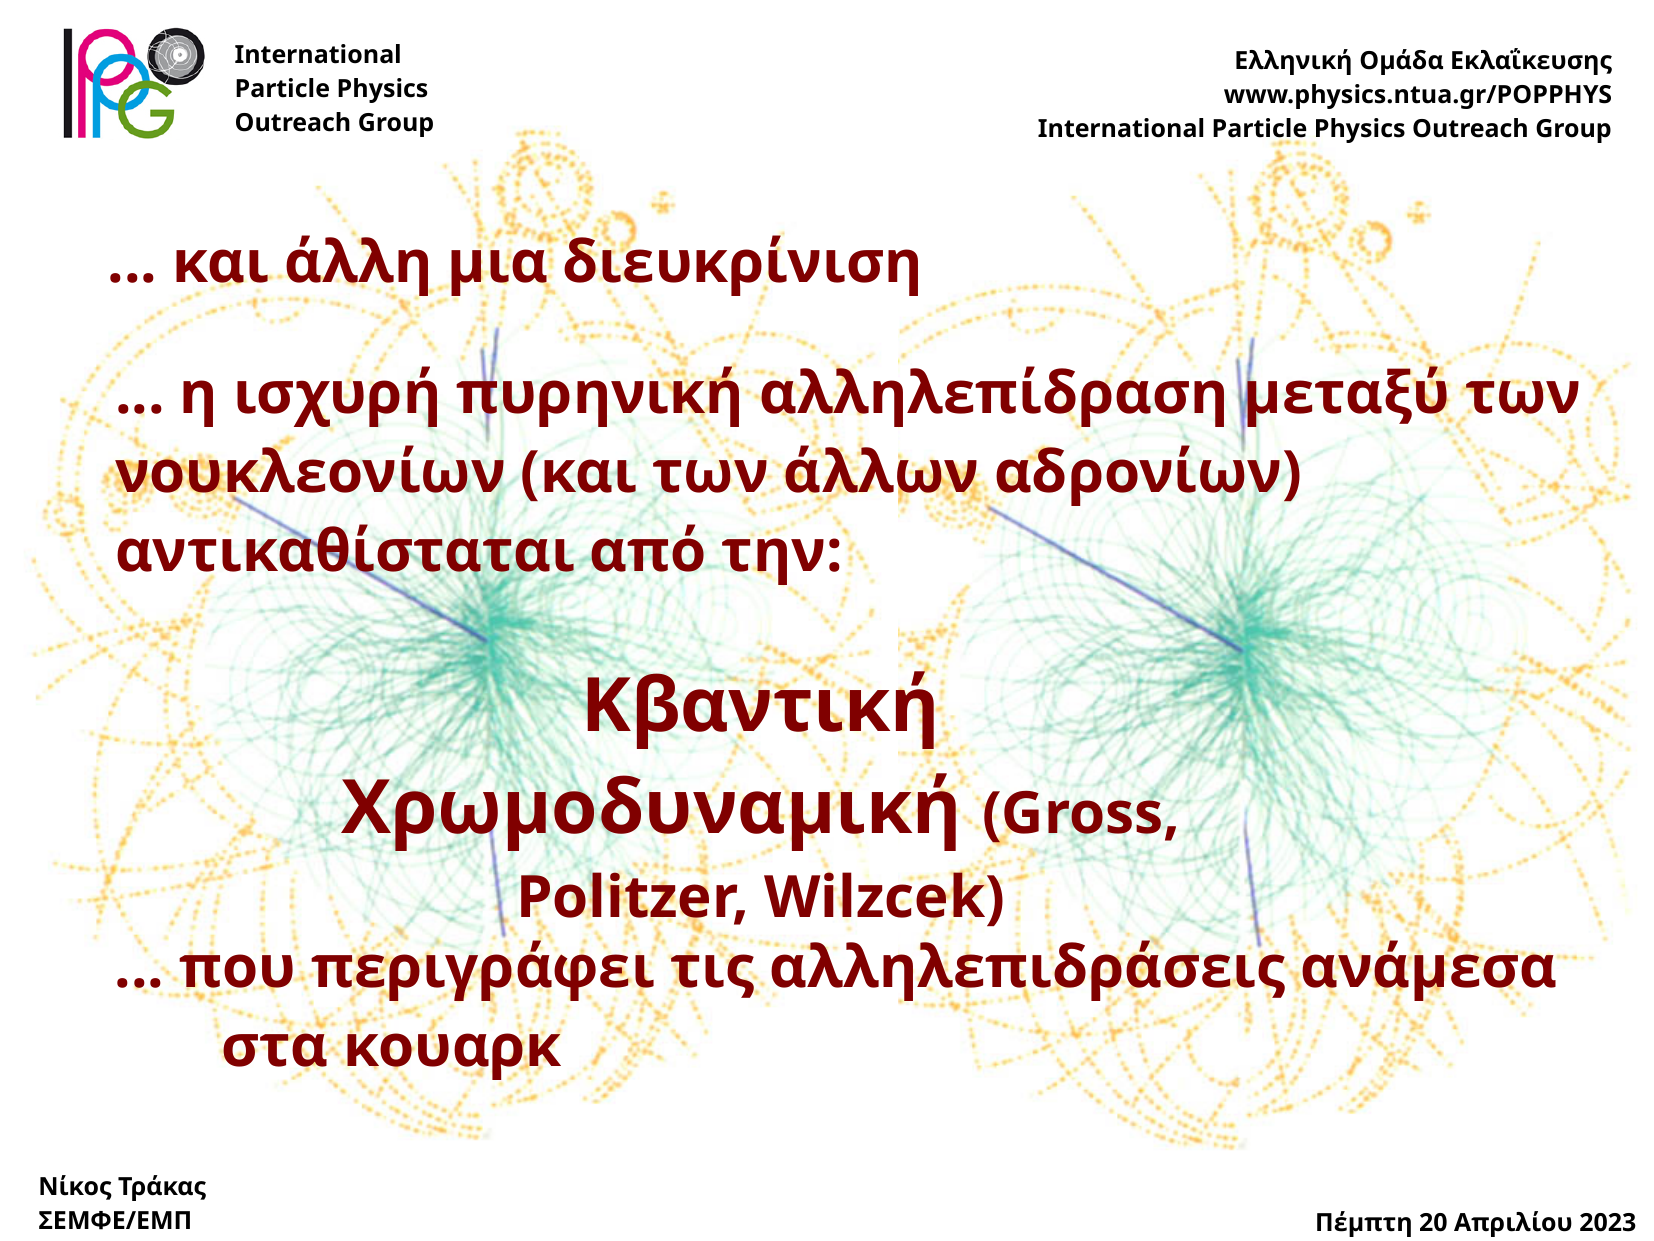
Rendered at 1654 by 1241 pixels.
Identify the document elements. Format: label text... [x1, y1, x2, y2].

text_box Κβαντική Χρωμοδυναμική (Gross, Politzer, Wilzcek) [326, 643, 1350, 820]
text_box ... η ισχυρή πυρηνική αλληλεπίδραση μεταξύ των νουκλεονίων (και των άλλων αδρονίων) αντικαθίσταται από την: [100, 343, 1654, 570]
text_box ... που περιγράφει τις αλληλεπιδράσεις ανάμεσα στα κουαρκ [100, 917, 1601, 1093]
text_box ... και άλλη μια διευκρίνιση [92, 212, 1530, 298]
picture [0, 5, 1654, 1241]
